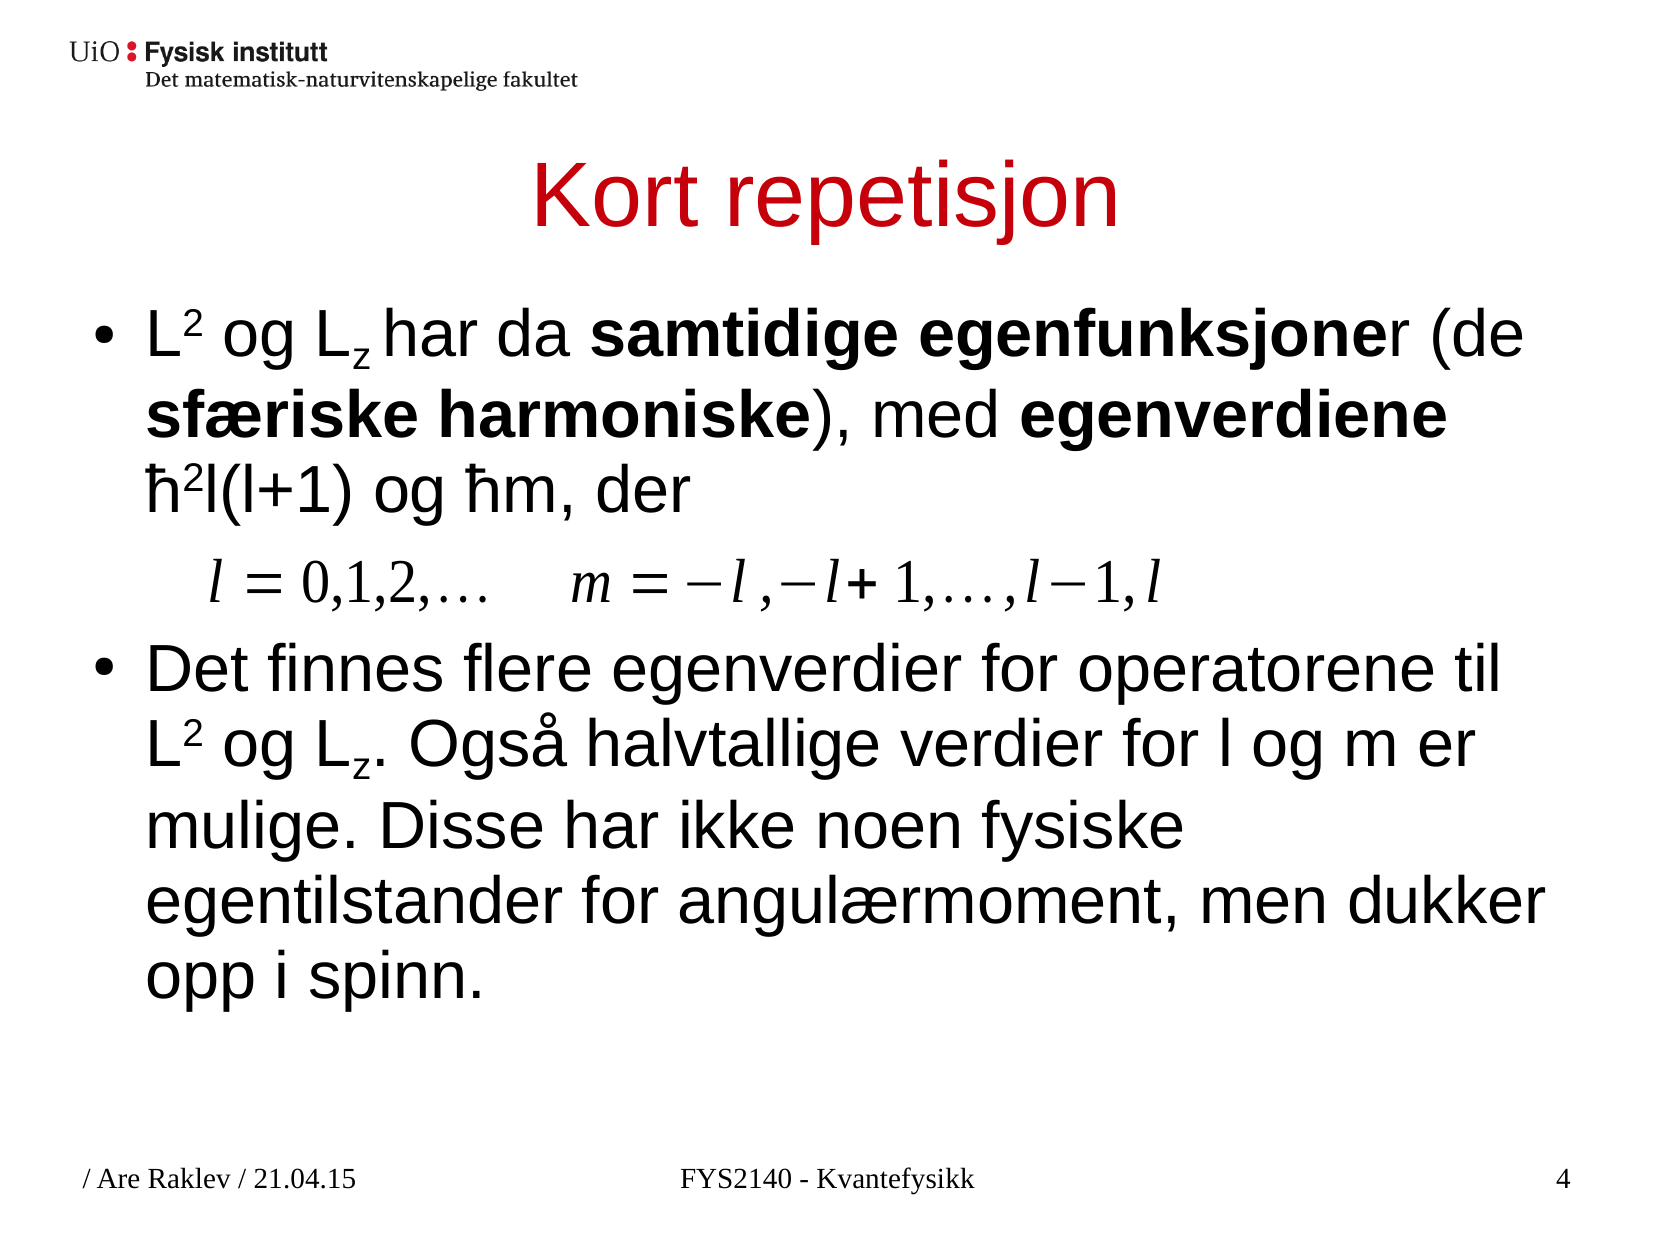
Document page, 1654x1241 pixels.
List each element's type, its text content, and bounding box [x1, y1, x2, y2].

list L2 og Lz har da samtidige egenfunksjoner (de sfæriske harmoniske), med egenverdiene ħ2l(l+1) og ħm, der Det finnes flere egenverdier for operatorene til L2 og Lz. Også halvtallige verdier for l og m er mulige. Disse har ikke noen fysiske egentilstander for angulærmoment, men dukker opp i spinn. [74, 295, 1567, 1100]
chart [201, 547, 1170, 617]
picture [68, 37, 581, 93]
title Kort repetisjon [82, 90, 1571, 298]
